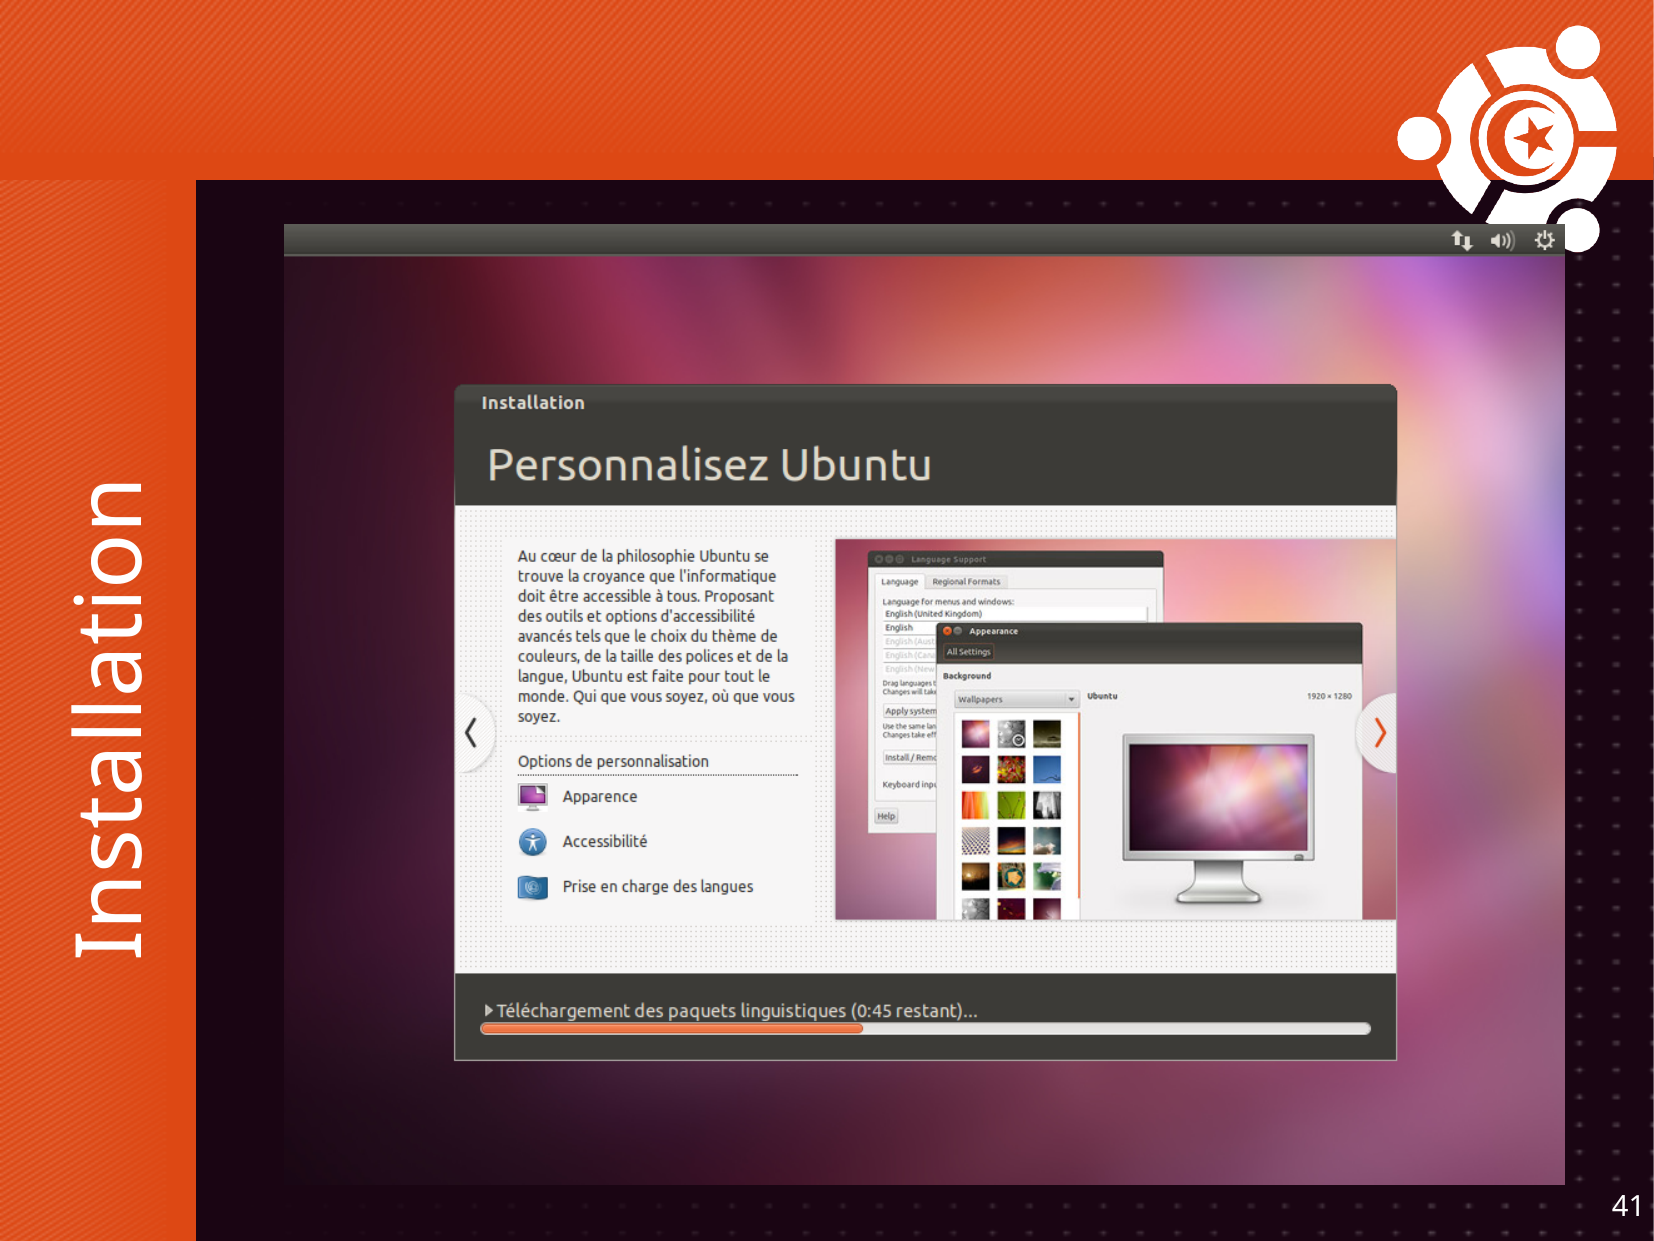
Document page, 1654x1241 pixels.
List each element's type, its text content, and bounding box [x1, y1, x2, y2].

title Installation [17, 210, 196, 1229]
picture [0, 0, 1654, 1241]
